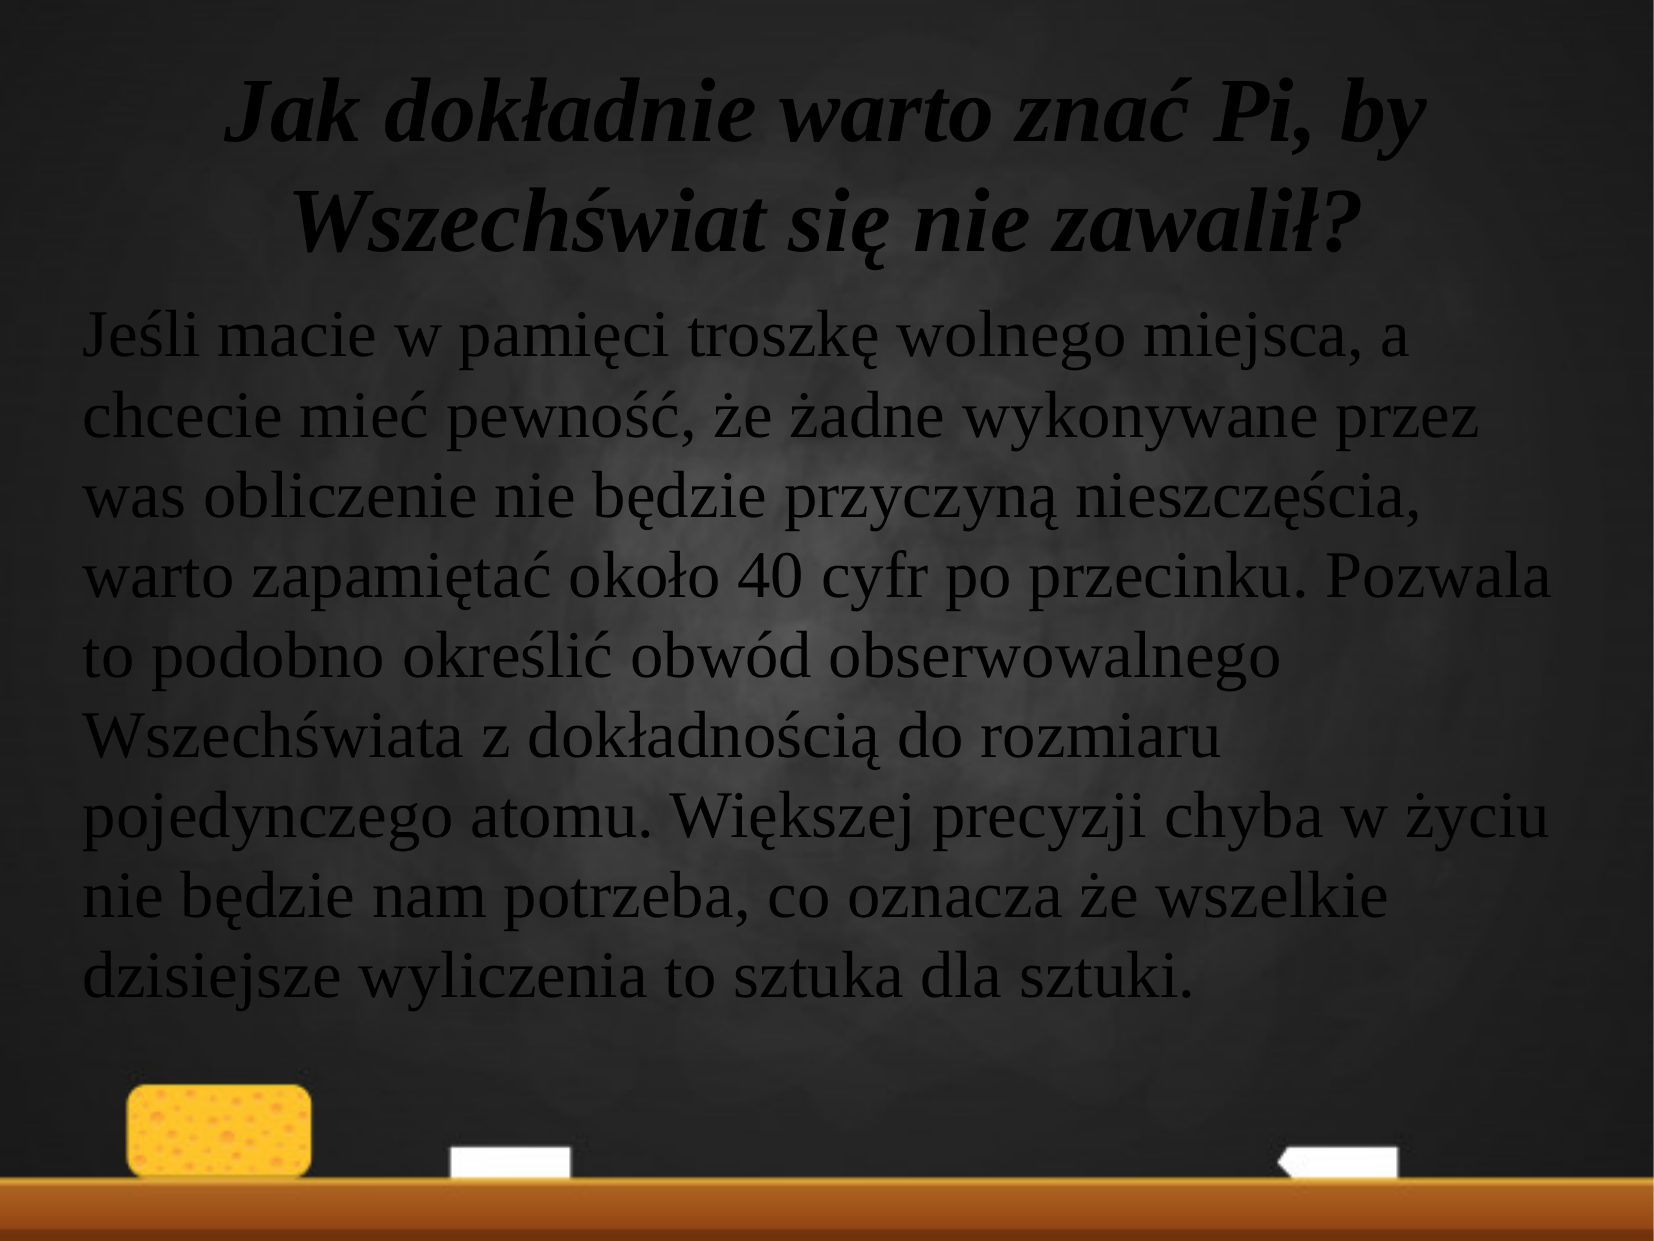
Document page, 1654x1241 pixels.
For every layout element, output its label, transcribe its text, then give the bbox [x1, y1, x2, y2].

list Jeśli macie w pamięci troszkę wolnego miejsca, a chcecie mieć pewność, że żadne wykonywane przez was obliczenie nie będzie przyczyną nieszczęścia, warto zapamiętać około 40 cyfr po przecinku. Pozwala to podobno określić obwód obserwowalnego Wszechświata z dokładnością do rozmiaru pojedynczego atomu. Większej precyzji chyba w życiu nie będzie nam potrzeba, co oznacza że wszelkie dzisiejsze wyliczenia to sztuka dla sztuki. [82, 290, 1571, 1109]
title Jak dokładnie warto znać Pi, by Wszechświat się nie zawalił? [82, 49, 1571, 257]
